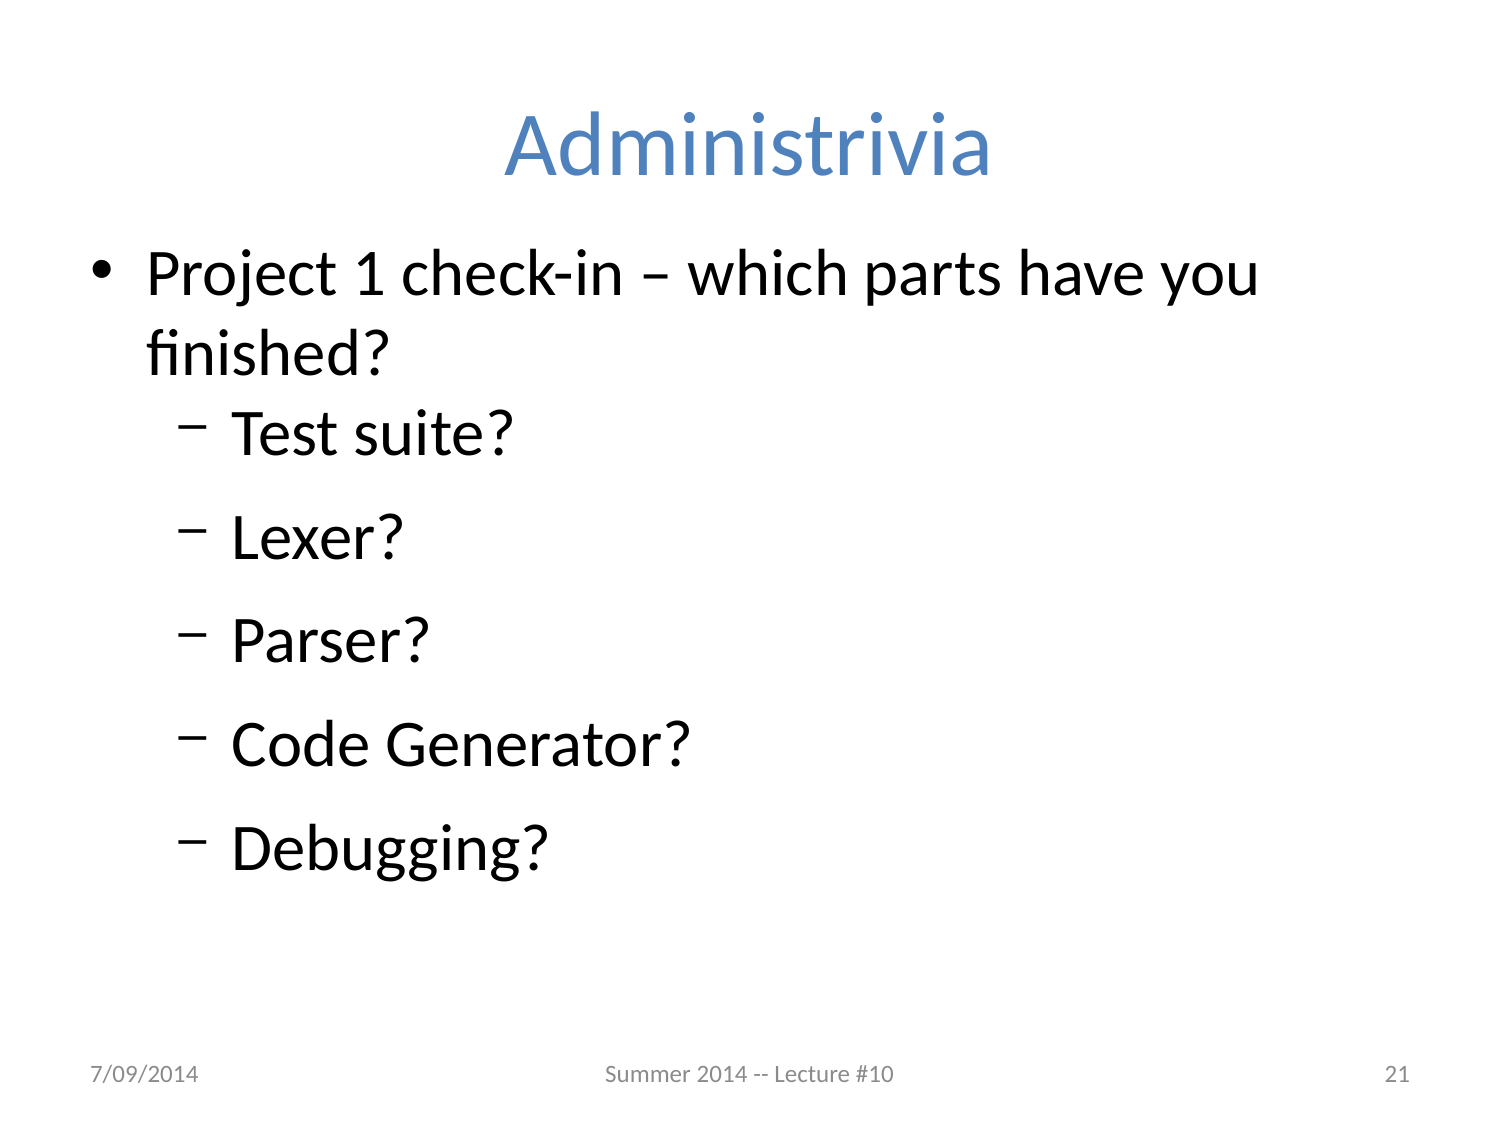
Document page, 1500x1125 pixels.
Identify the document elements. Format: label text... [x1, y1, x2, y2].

slide_number <number> [1074, 1042, 1425, 1103]
list Project 1 check-in – which parts have you finished? Test suite? Lexer? Parser? Code Generator? Debugging? [75, 221, 1425, 1032]
title Administrivia [75, 45, 1425, 221]
slide_number 7/09/2014 [75, 1042, 425, 1103]
footer Summer 2014 -- Lecture #10 [512, 1042, 988, 1103]
